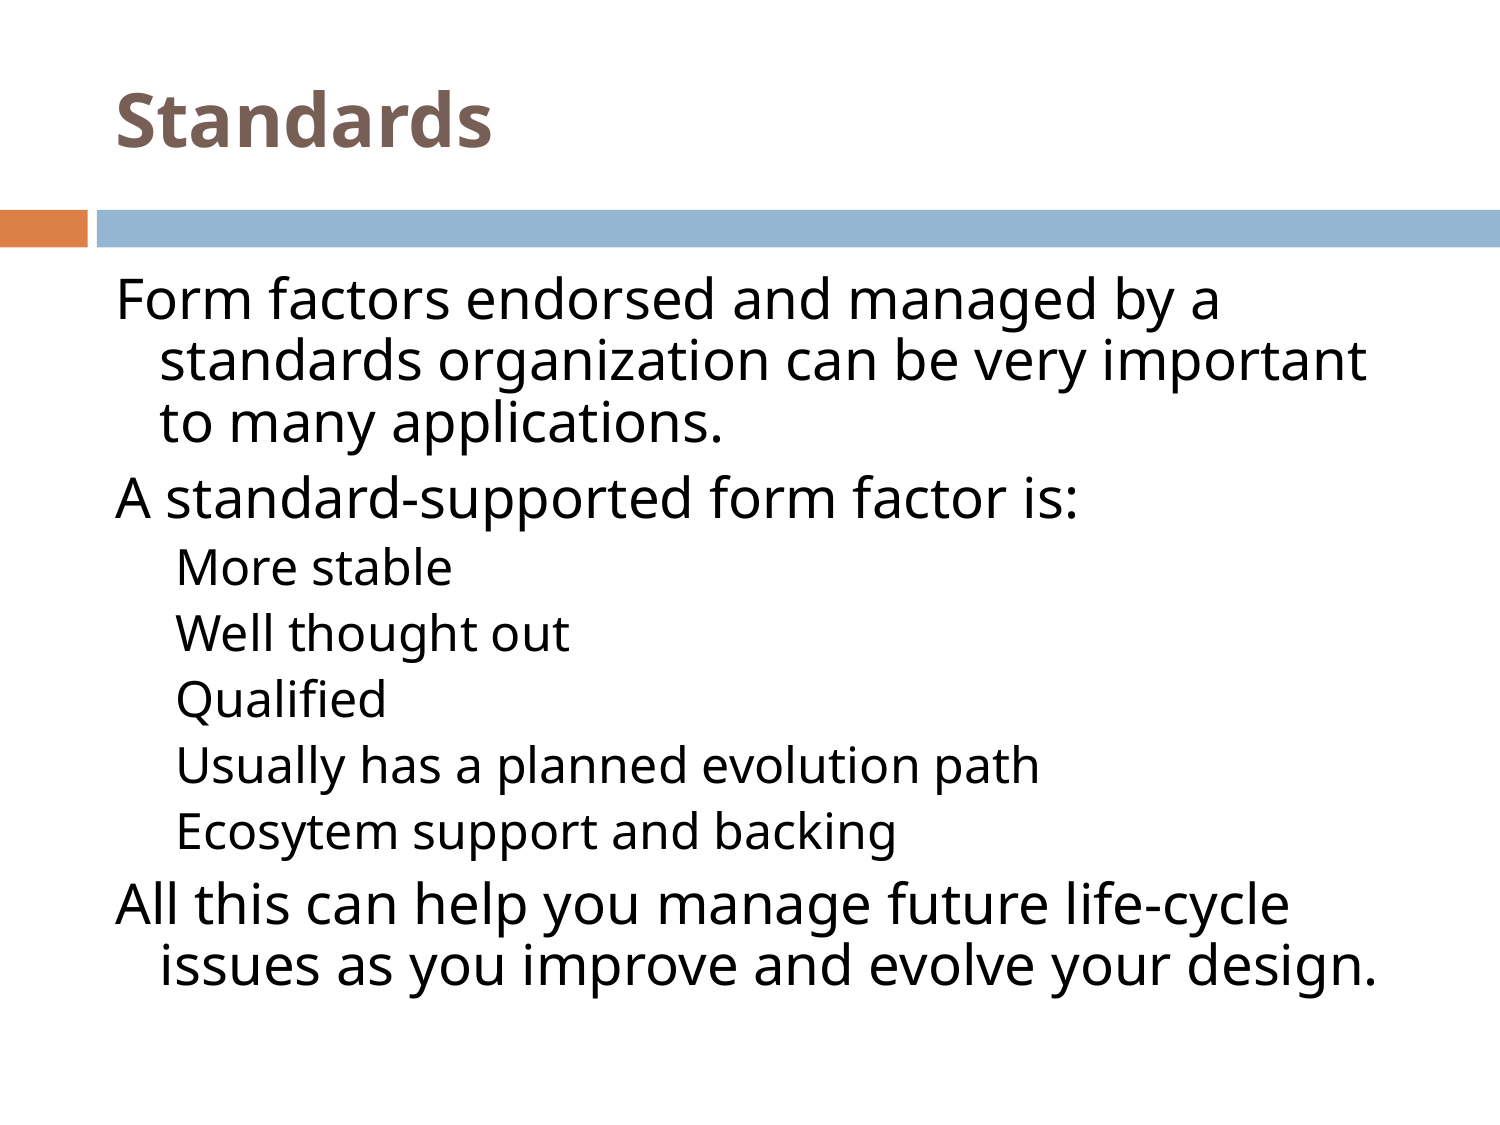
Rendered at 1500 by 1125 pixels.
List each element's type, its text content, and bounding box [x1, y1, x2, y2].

title Standards [100, 37, 1438, 201]
list Form factors endorsed and managed by a standards organization can be very important to many applications. A standard-supported form factor is: More stable Well thought out Qualified Usually has a planned evolution path Ecosytem support and backing All this can help you manage future life-cycle issues as you improve and evolve your design. [100, 262, 1438, 1001]
